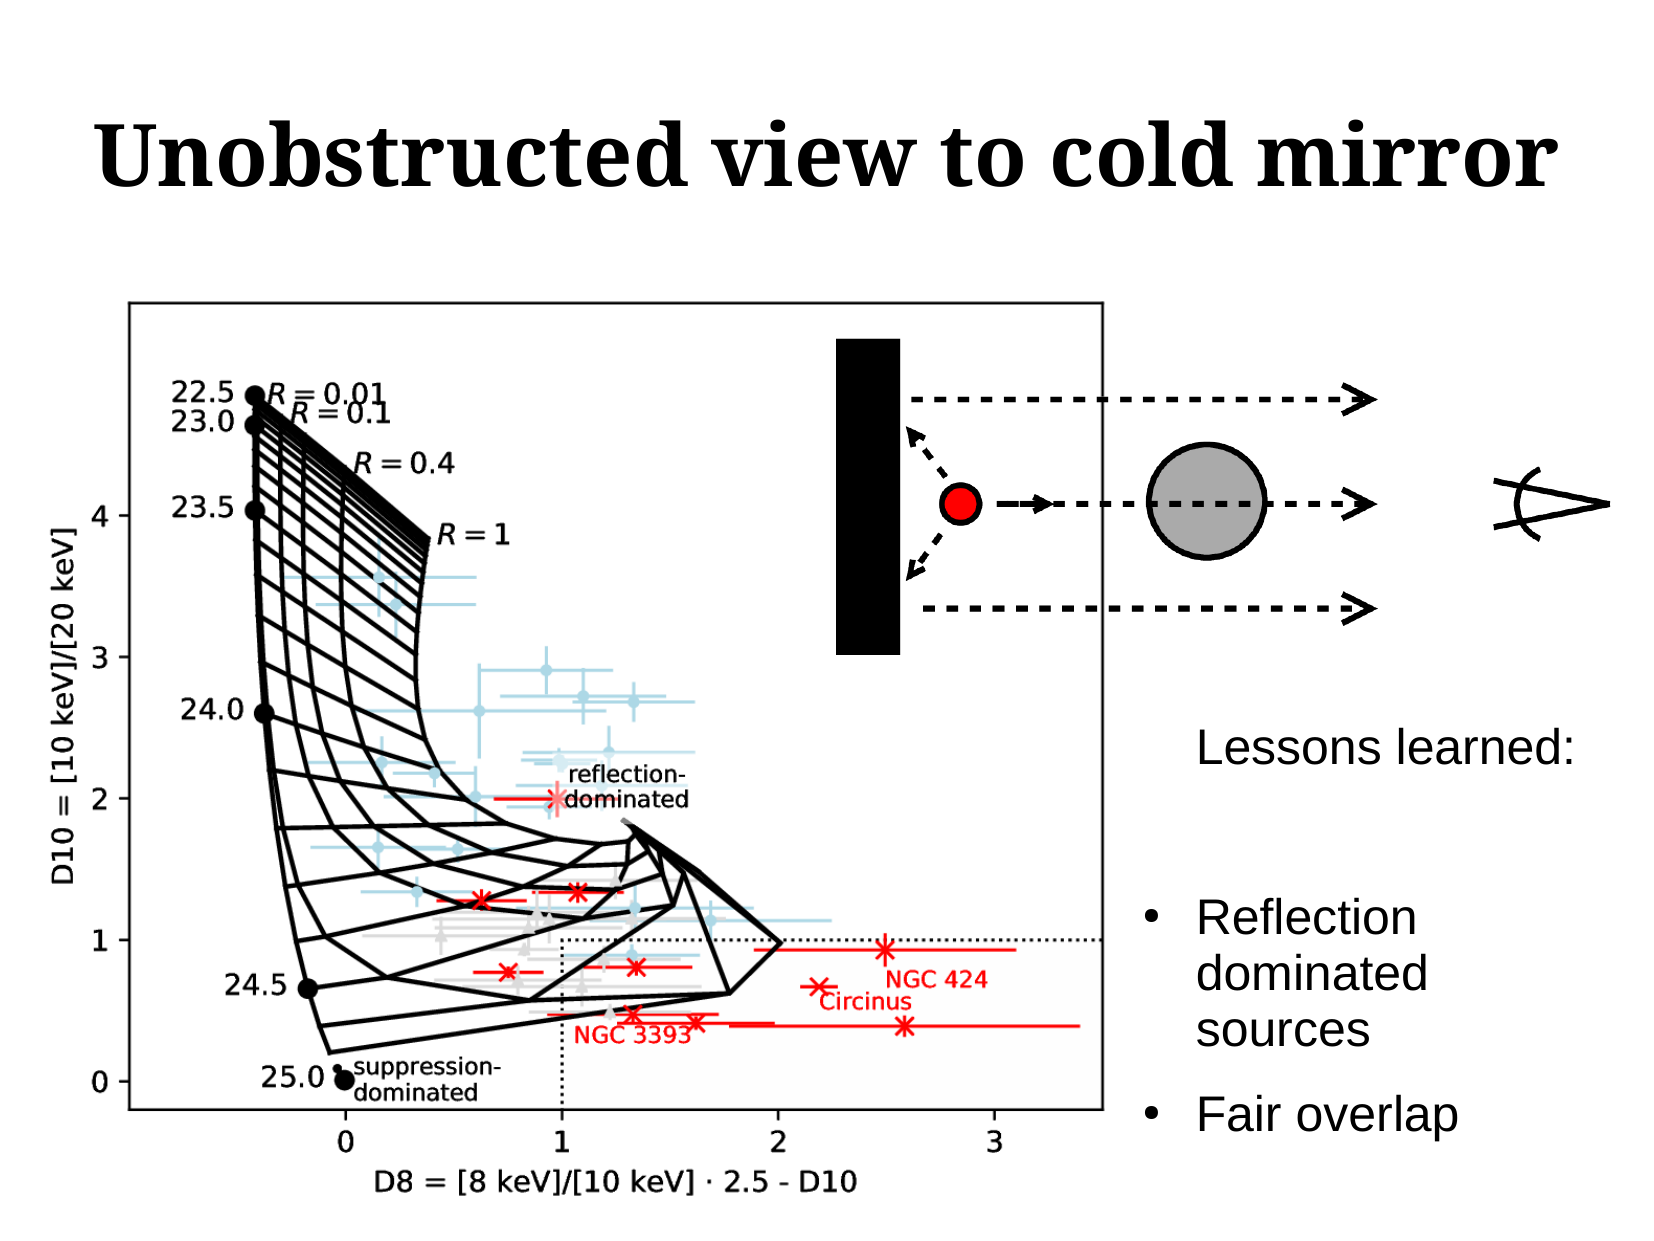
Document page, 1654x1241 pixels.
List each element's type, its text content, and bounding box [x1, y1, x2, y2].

list Lessons learned: Reflection dominated sources Fair overlap [1125, 633, 1613, 1241]
picture [30, 272, 1613, 1220]
title Unobstructed view to cold mirror [82, 49, 1571, 257]
